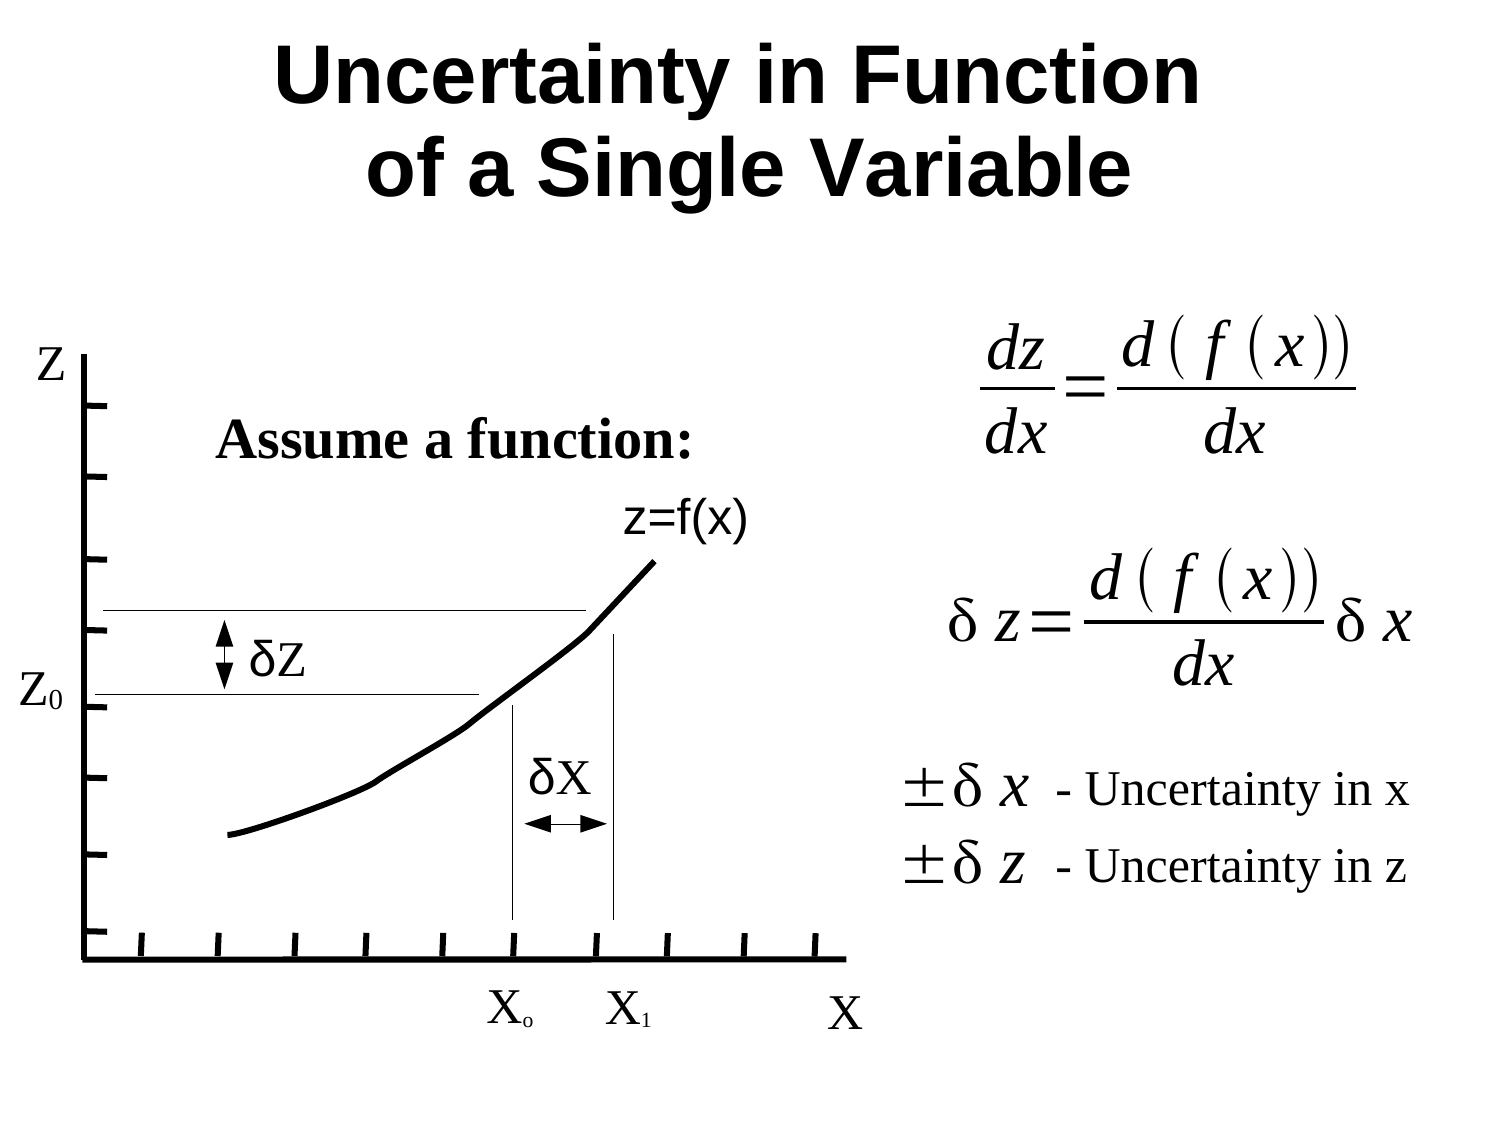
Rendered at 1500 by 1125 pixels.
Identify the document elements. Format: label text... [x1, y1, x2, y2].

text_box δZ [248, 631, 307, 688]
chart [971, 307, 1365, 467]
text_box Uncertainty in Function of a Single Variable [0, 28, 1500, 245]
chart [892, 825, 1032, 899]
text_box Z0 [18, 660, 64, 733]
text_box X1 [604, 979, 652, 1045]
text_box Z [35, 335, 66, 392]
text_box - Uncertainty in x [1055, 761, 1456, 817]
text_box Xo [486, 979, 534, 1045]
text_box δX [527, 749, 592, 806]
chart [892, 748, 1036, 822]
text_box Assume a function: [215, 406, 761, 472]
chart [939, 541, 1419, 701]
text_box z=f(x) [622, 489, 750, 546]
text_box - Uncertainty in z [1055, 837, 1456, 894]
text_box X [827, 985, 864, 1041]
